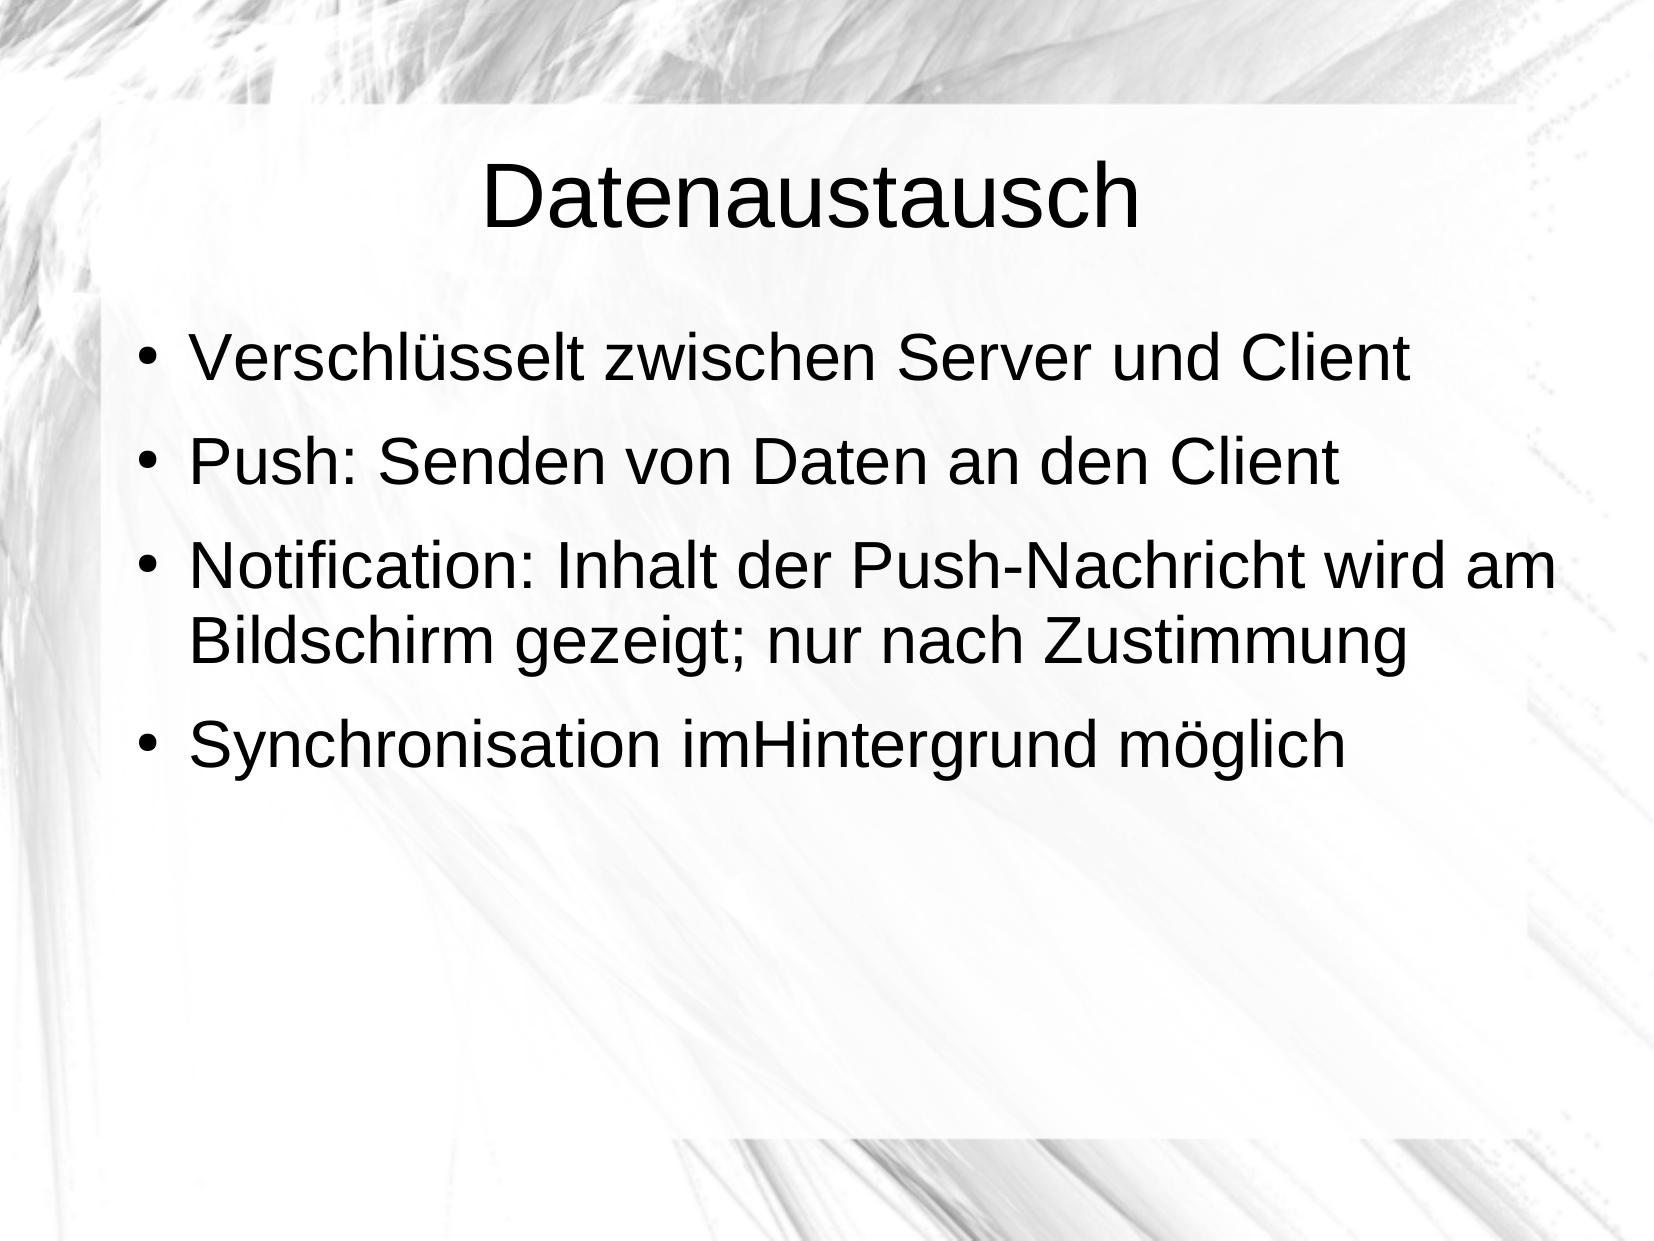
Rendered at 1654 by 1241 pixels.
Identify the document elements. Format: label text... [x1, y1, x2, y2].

title Datenaustausch [118, 112, 1506, 281]
list Verschlüsselt zwischen Server und Client Push: Senden von Daten an den Client Notification: Inhalt der Push-Nachricht wird am Bildschirm gezeigt; nur nach Zustimmung Synchronisation imHintergrund möglich [118, 319, 1571, 1040]
picture [0, 0, 1654, 1241]
